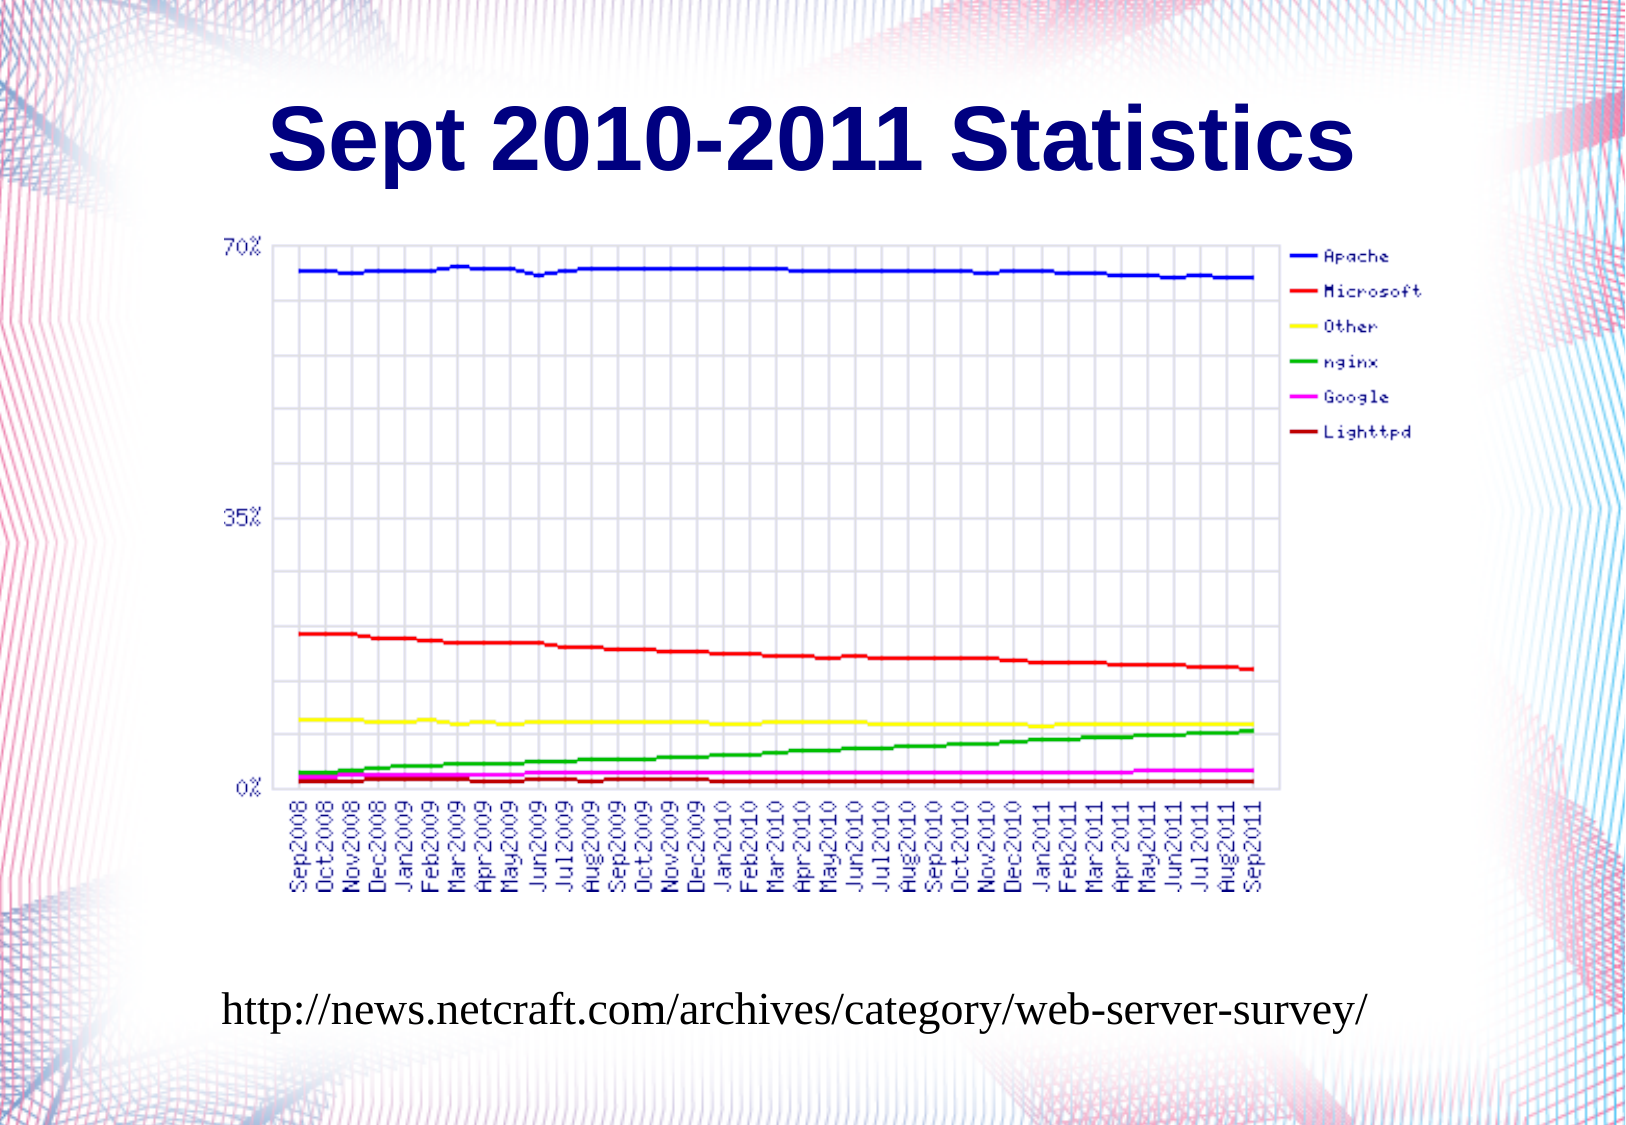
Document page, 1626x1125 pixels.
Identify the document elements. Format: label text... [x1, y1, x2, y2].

picture [0, 0, 1626, 1125]
title Sept 2010-2011 Statistics [81, 52, 1544, 226]
text_box f [171, 980, 1412, 1046]
text_box http://news.netcraft.com/archives/category/web-server-survey/ [206, 974, 1536, 1041]
